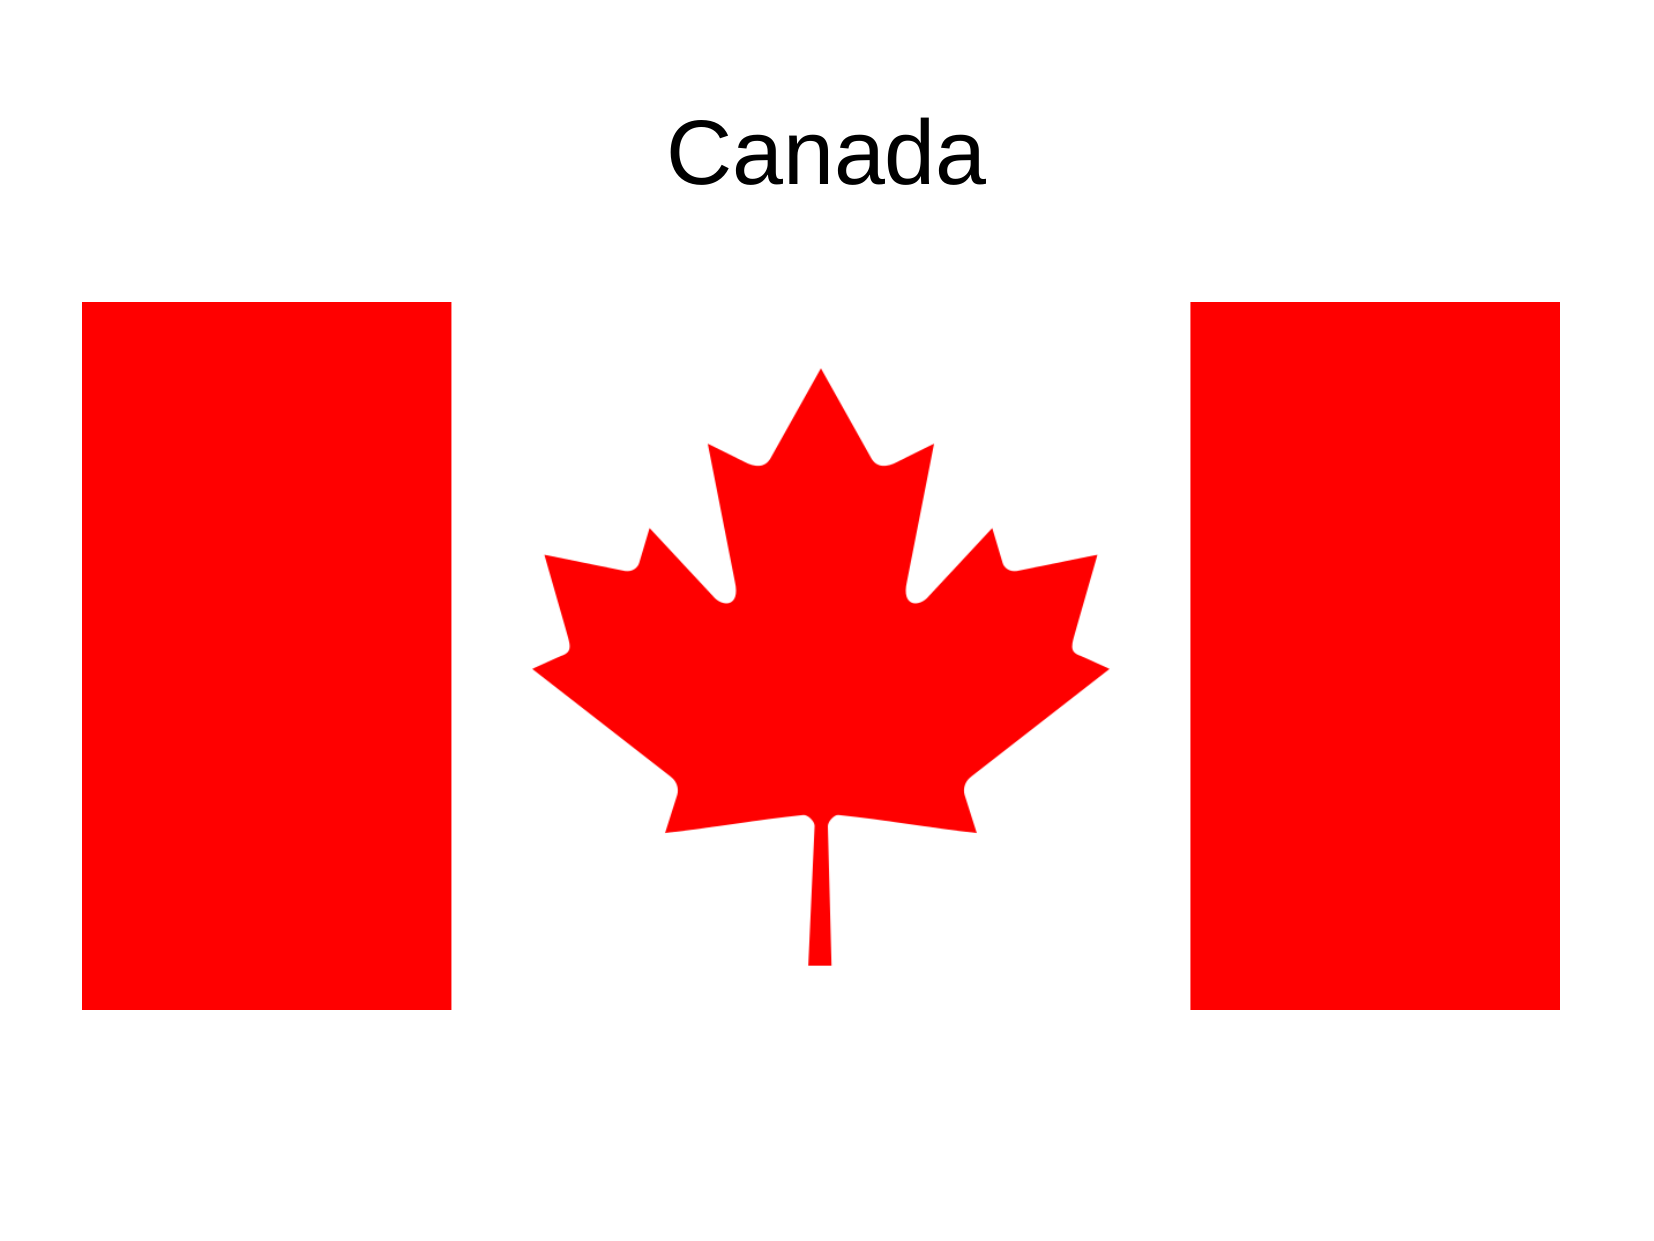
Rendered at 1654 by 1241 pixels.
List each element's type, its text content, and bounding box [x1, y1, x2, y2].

title Canada [82, 49, 1571, 257]
picture [82, 302, 1560, 1010]
